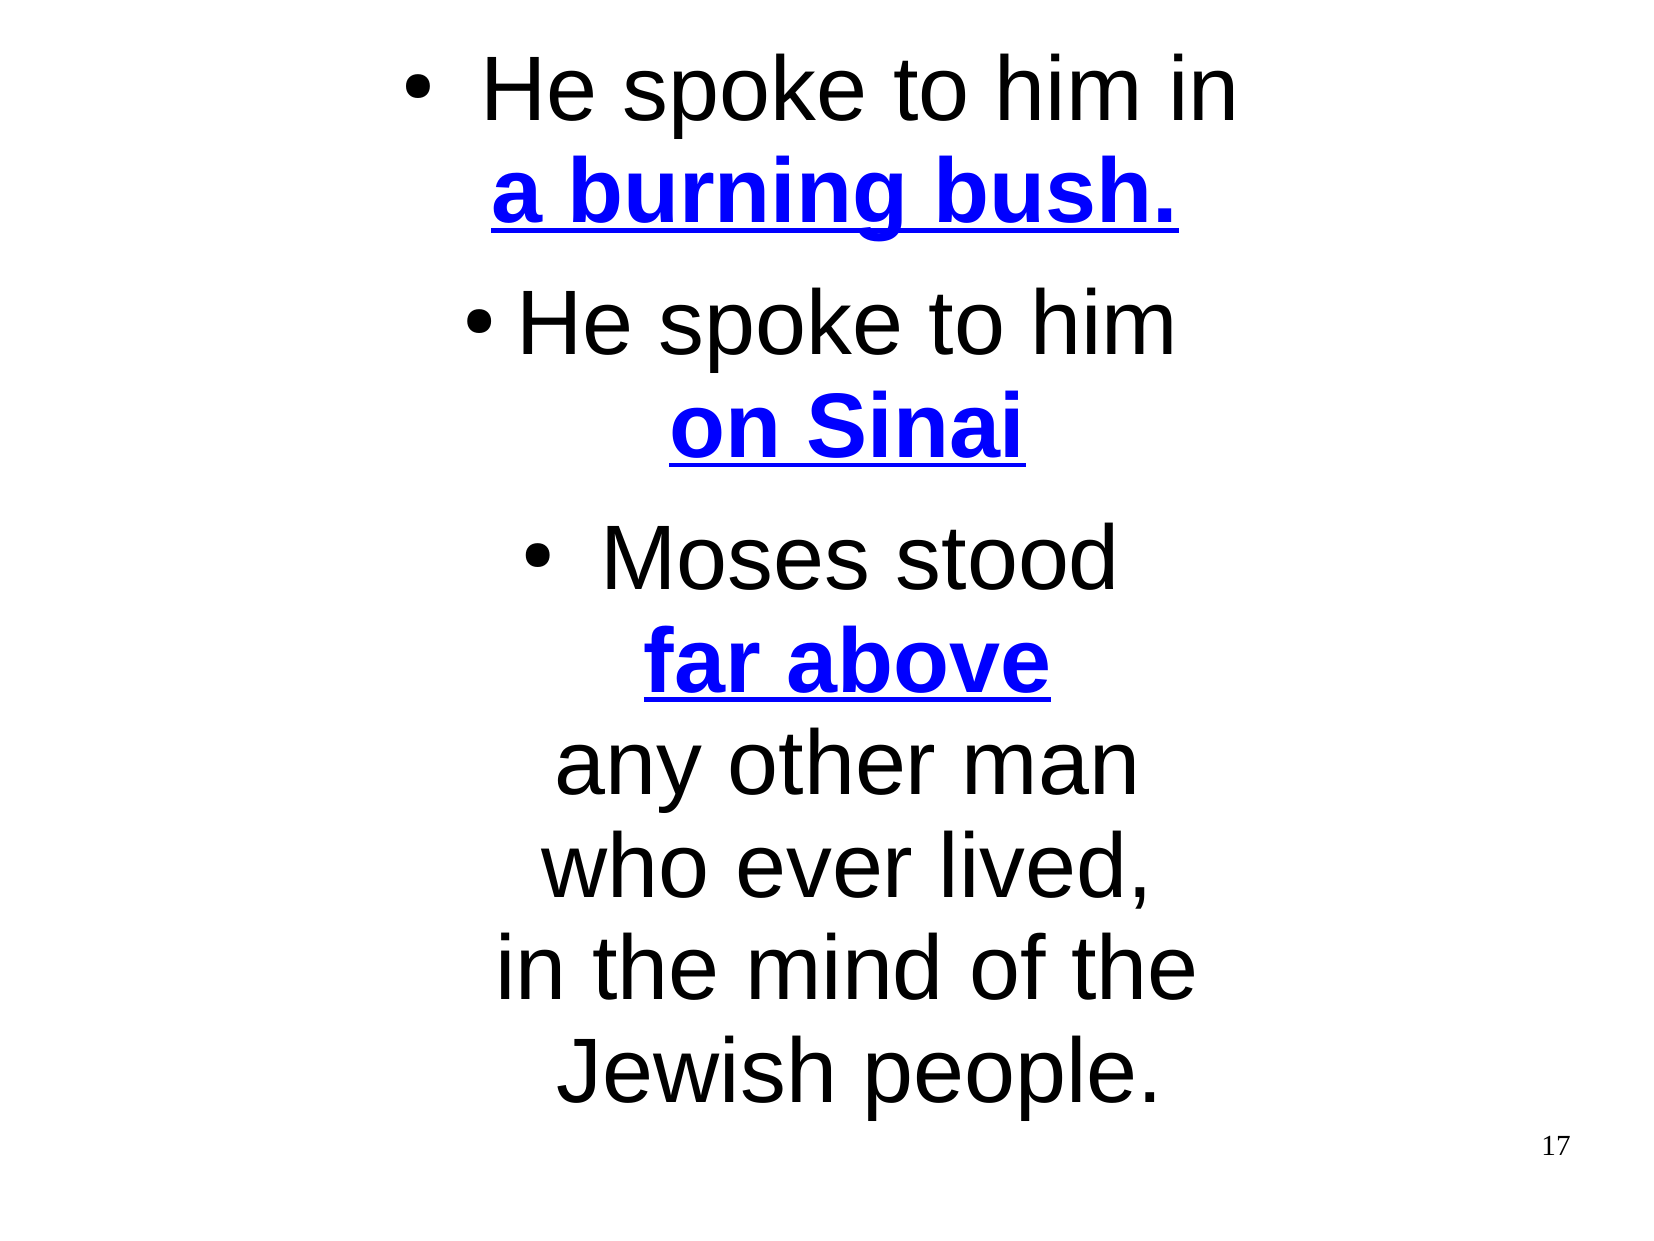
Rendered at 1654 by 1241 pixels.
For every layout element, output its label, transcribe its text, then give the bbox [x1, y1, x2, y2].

list He spoke to him in a burning bush. He spoke to him on Sinai Moses stood far above any other man who ever lived, in the mind of the Jewish people. [37, 37, 1613, 1238]
